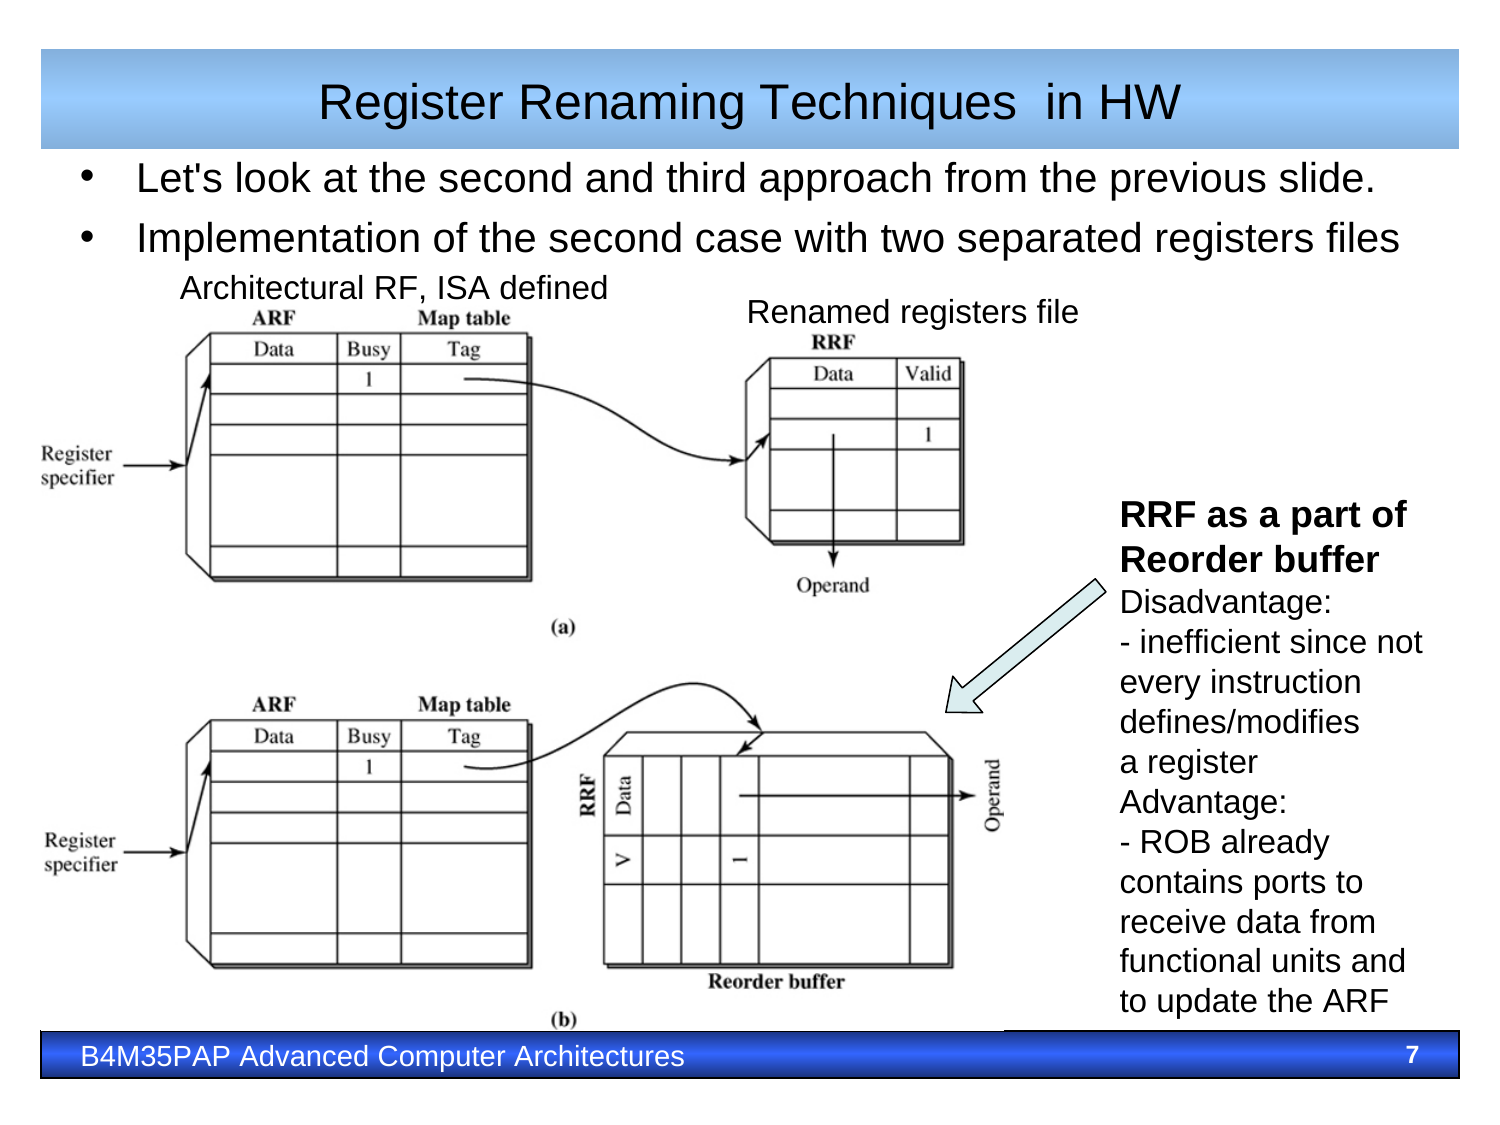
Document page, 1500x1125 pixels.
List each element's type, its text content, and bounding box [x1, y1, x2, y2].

title Register Renaming Techniques in HW [41, 49, 1459, 149]
text_box [945, 578, 1104, 713]
text_box RRF as a part of Reorder buffer Disadvantage: - inefficient since not every instruction deﬁnes/modifies a register Advantage: - ROB already contains ports to receive data from functional units and to update the ARF [1104, 482, 1460, 1028]
picture [41, 305, 1004, 1031]
text_box Renamed registers file [731, 282, 1239, 338]
text_box Architectural RF, ISA defined [164, 258, 672, 314]
list Let's look at the second and third approach from the previous slide. Implementation of the second case with two separated registers files [64, 142, 1436, 291]
